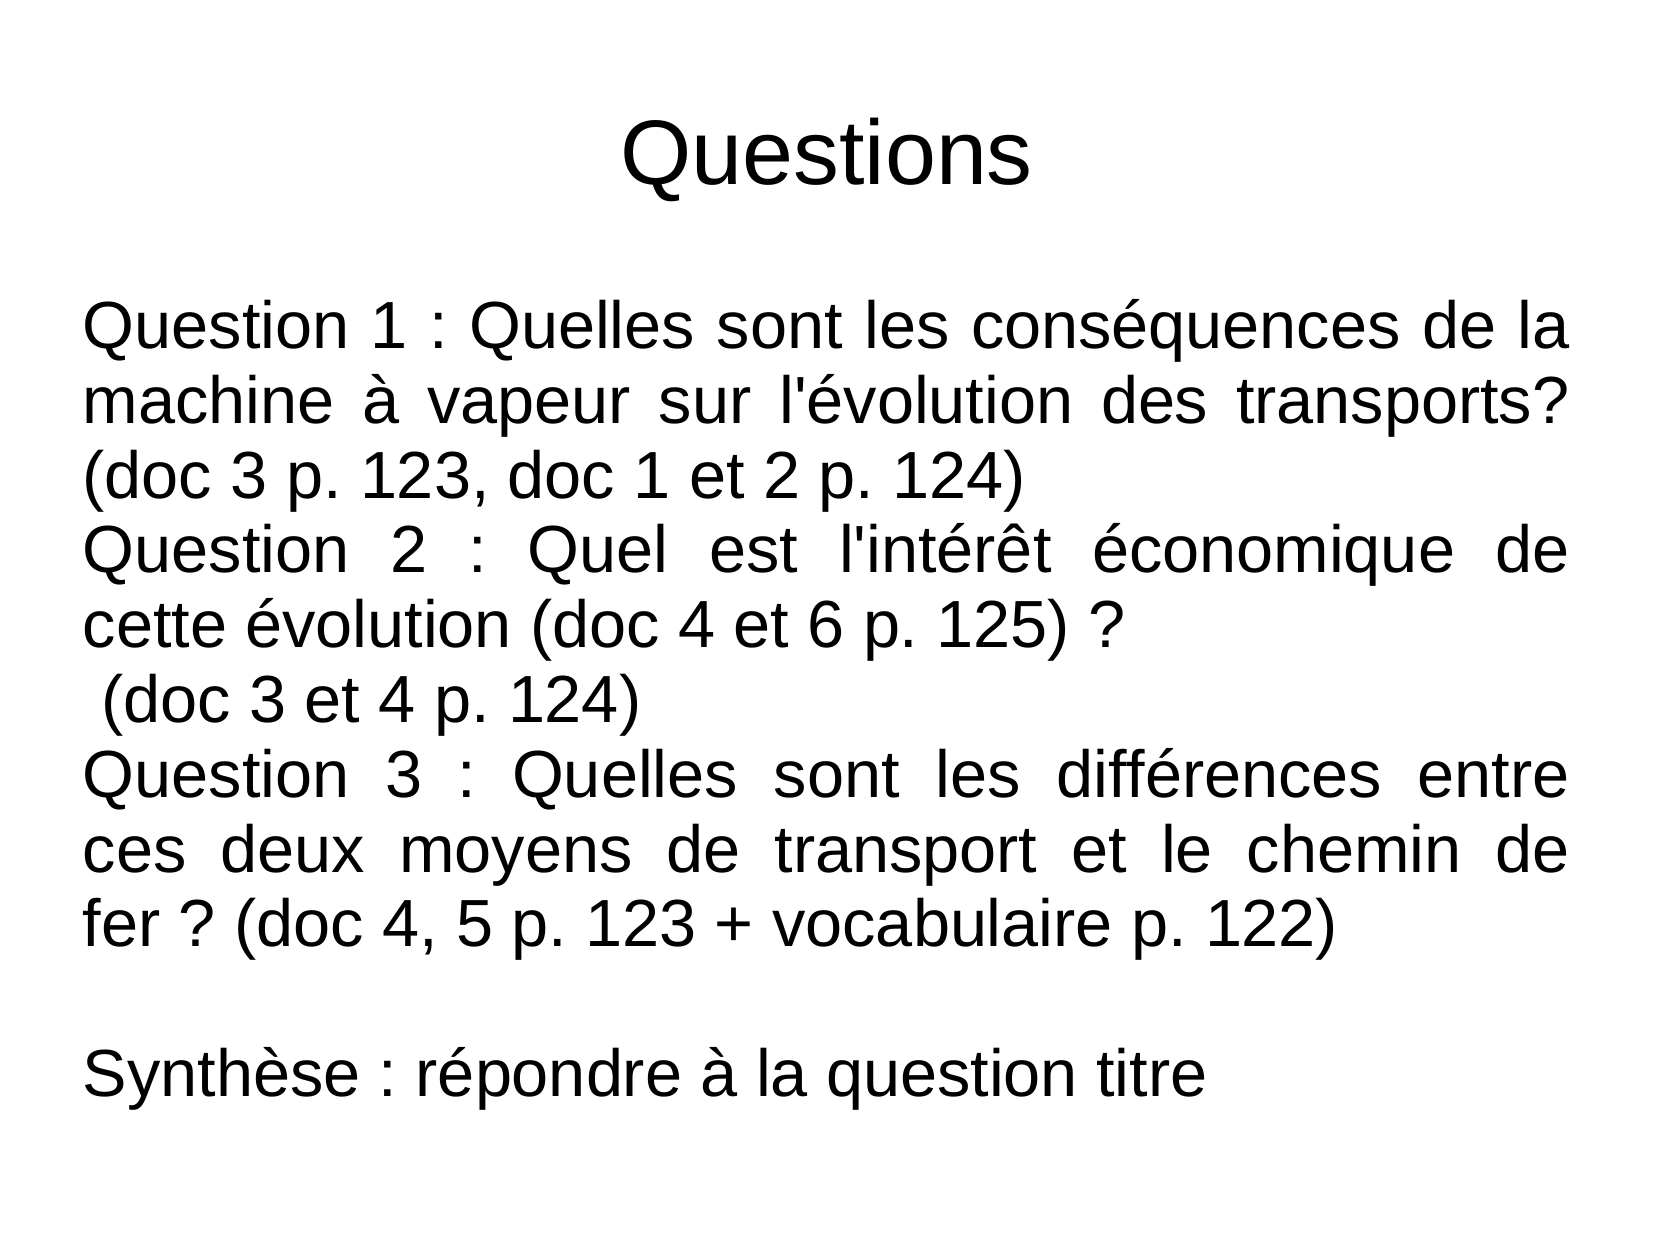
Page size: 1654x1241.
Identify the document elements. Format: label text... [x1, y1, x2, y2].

subtitle Question 1 : Quelles sont les conséquences de la machine à vapeur sur l'évolution des transports? (doc 3 p. 123, doc 1 et 2 p. 124) Question 2 : Quel est l'intérêt économique de cette évolution (doc 4 et 6 p. 125) ? (doc 3 et 4 p. 124) Question 3 : Quelles sont les différences entre ces deux moyens de transport et le chemin de fer ? (doc 4, 5 p. 123 + vocabulaire p. 122) Synthèse : répondre à la question titre [82, 288, 1571, 1111]
title Questions [82, 49, 1571, 257]
